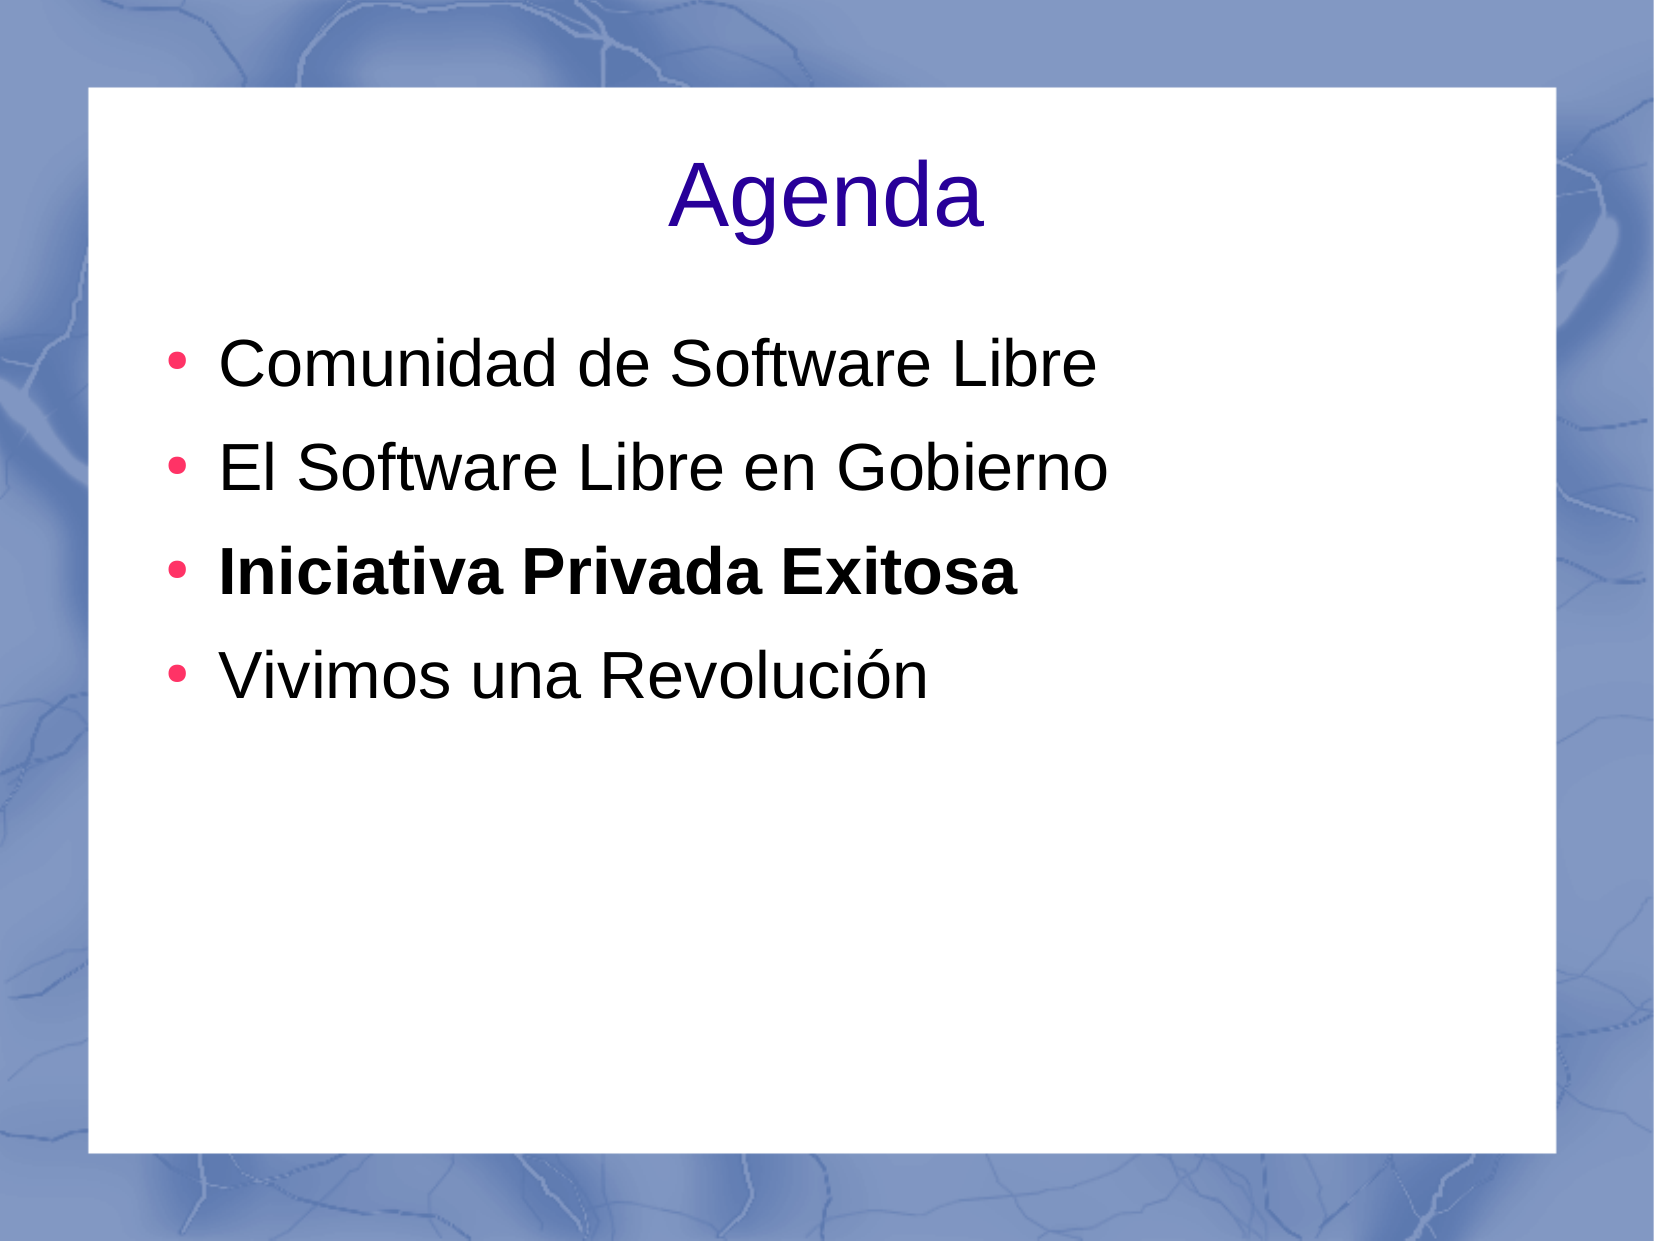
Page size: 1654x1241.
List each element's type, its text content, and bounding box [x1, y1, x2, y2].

title Agenda [118, 90, 1536, 298]
list Comunidad de Software Libre El Software Libre en Gobierno Iniciativa Privada Exitosa Vivimos una Revolución [147, 325, 1506, 1045]
picture [0, 0, 1654, 1241]
